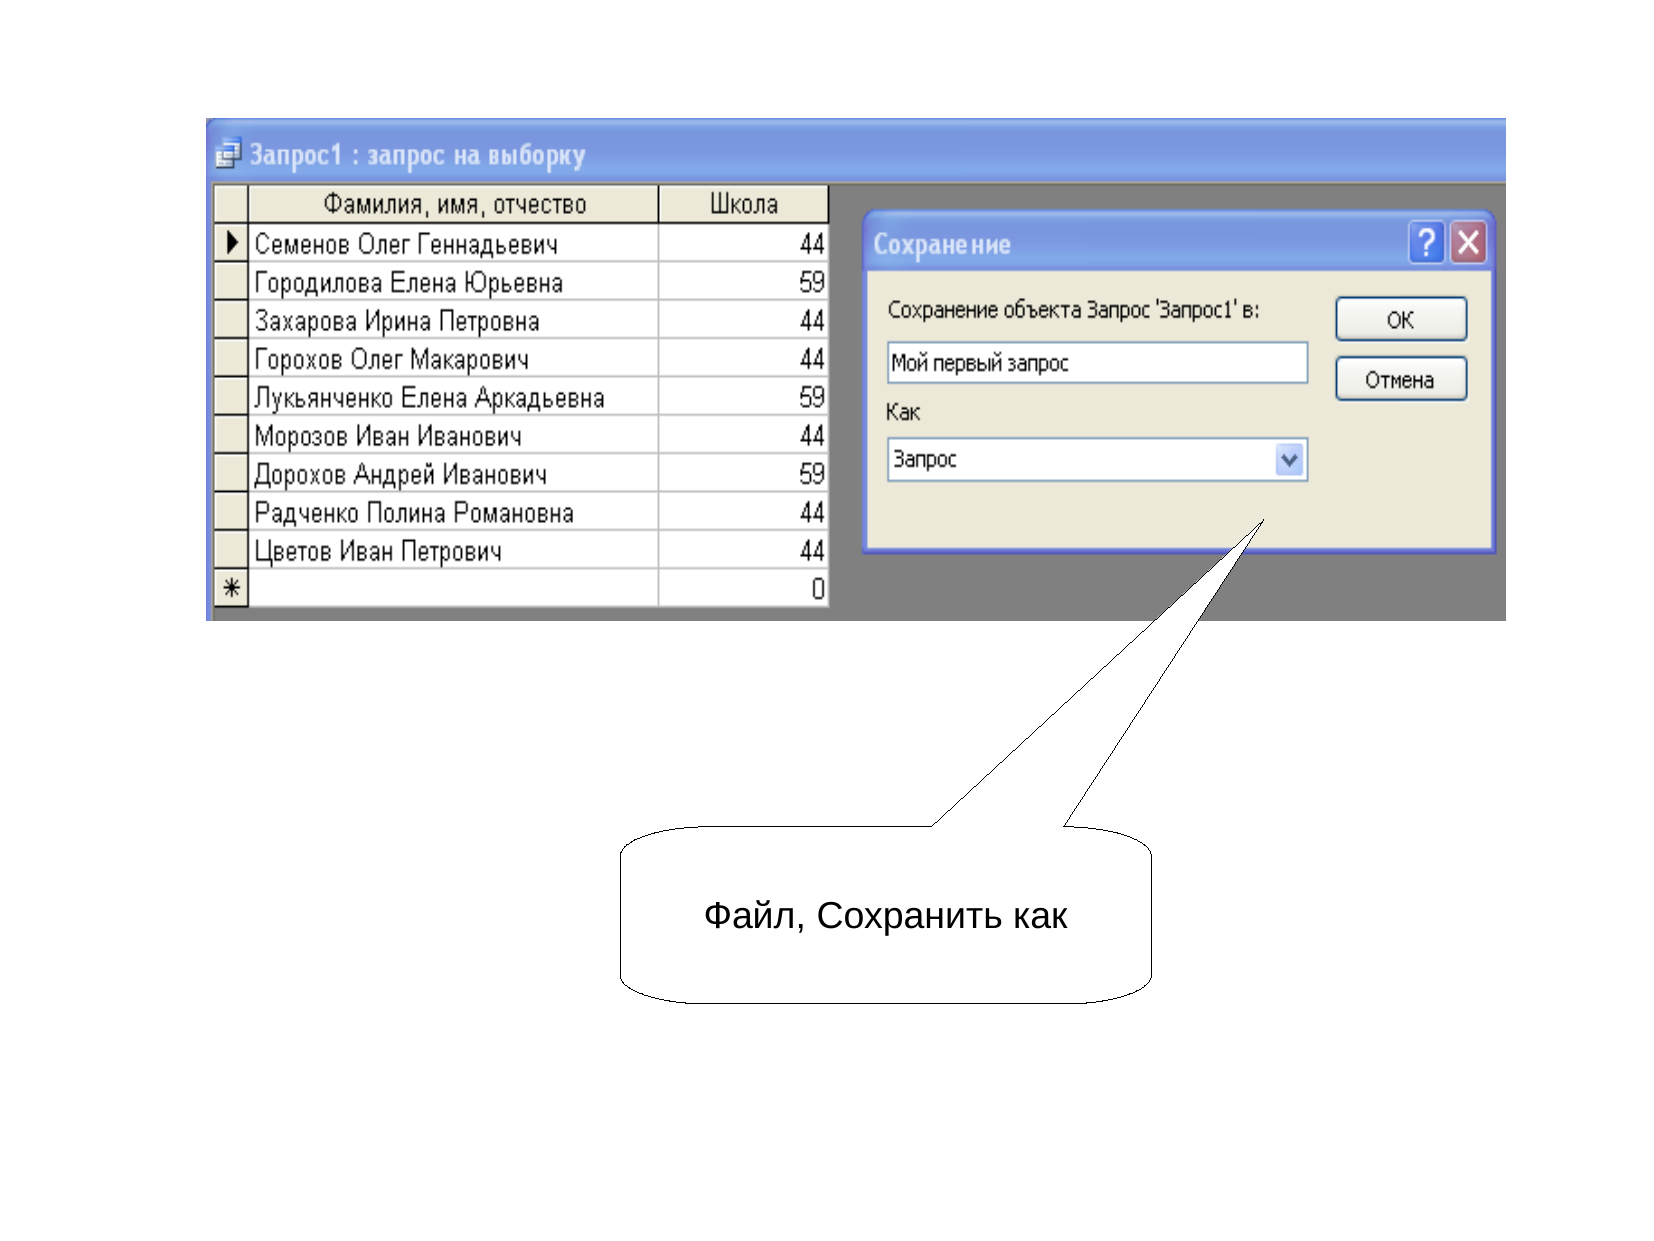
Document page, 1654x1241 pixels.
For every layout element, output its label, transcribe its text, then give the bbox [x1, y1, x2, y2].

text_box Файл, Сохранить как [620, 519, 1264, 1004]
picture [206, 118, 1506, 621]
